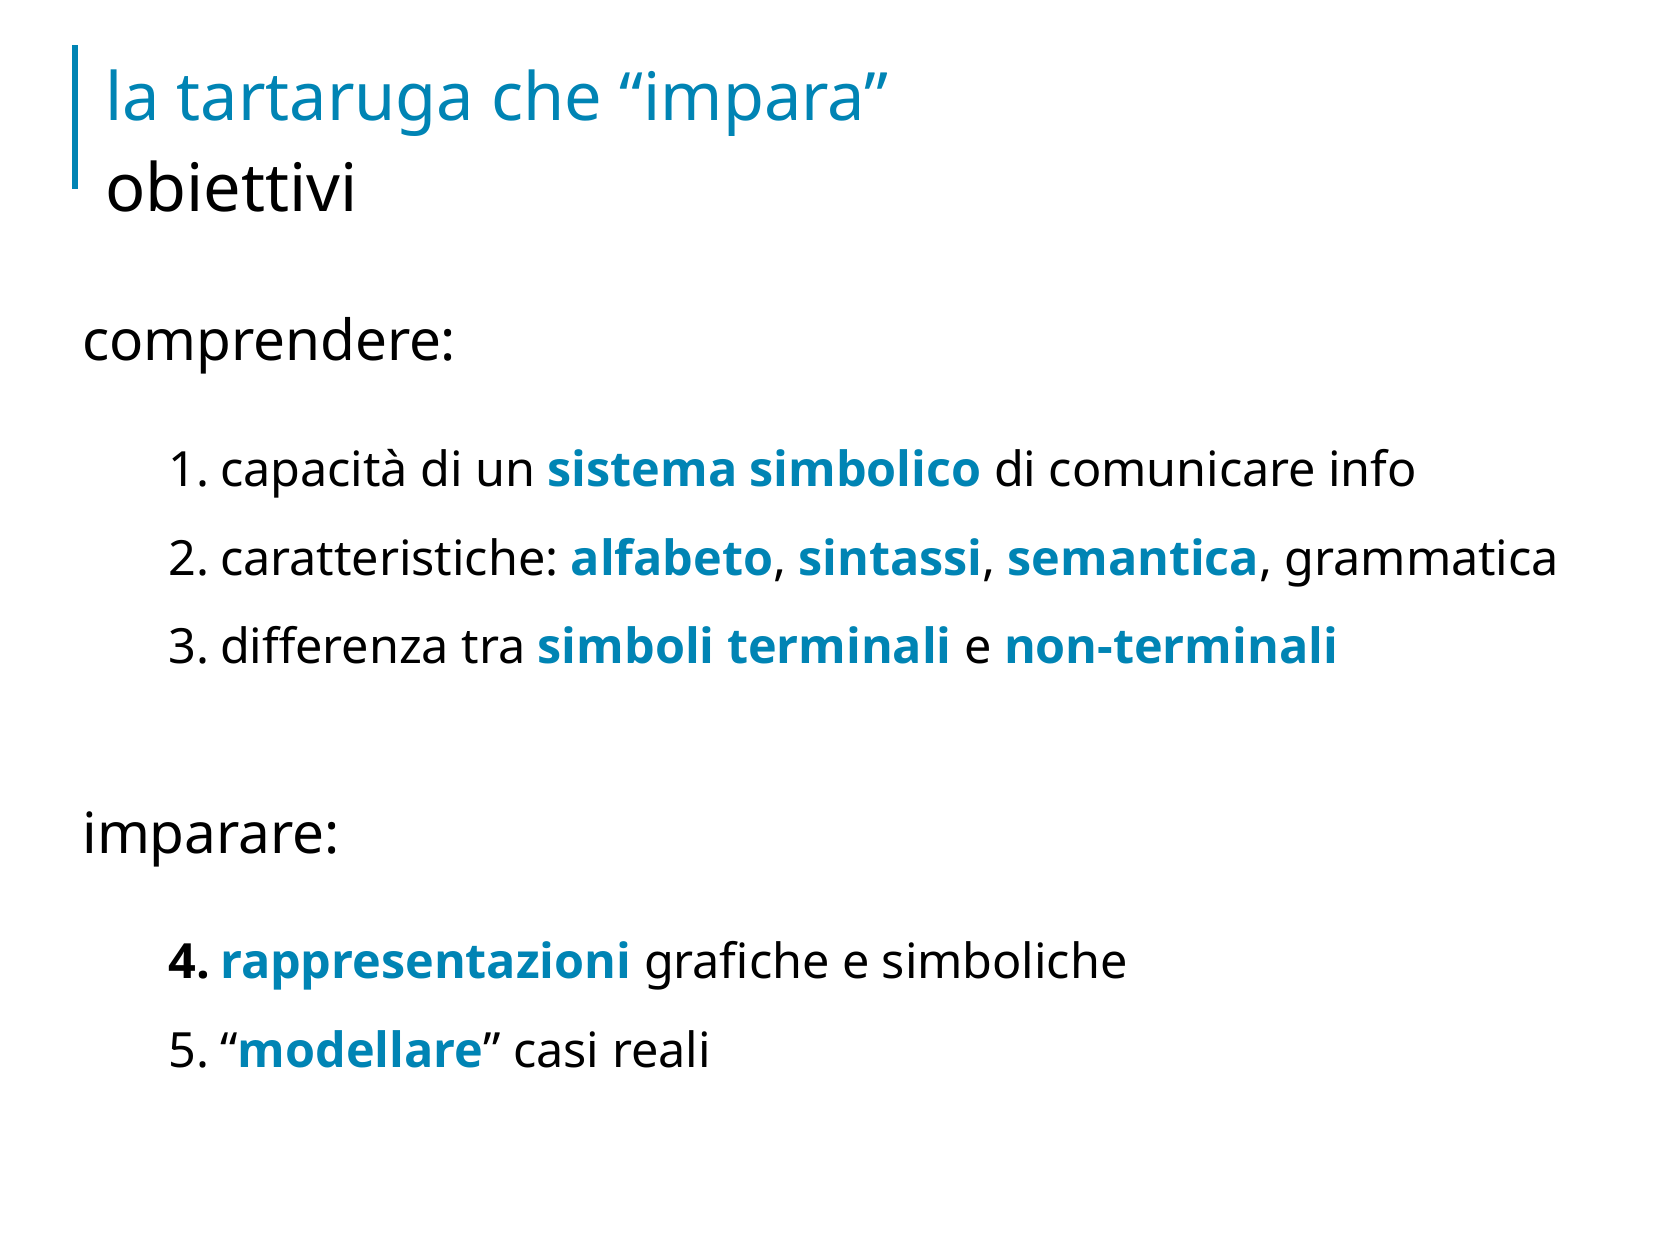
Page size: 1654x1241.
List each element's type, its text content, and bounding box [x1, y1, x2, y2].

title la tartaruga che “impara” obiettivi [105, 49, 1571, 200]
list comprendere: capacità di un sistema simbolico di comunicare info caratteristiche: alfabeto, sintassi, semantica, grammatica differenza tra simboli terminali e non-terminali imparare: rappresentazioni grafiche e simboliche “modellare” casi reali [82, 300, 1571, 1126]
